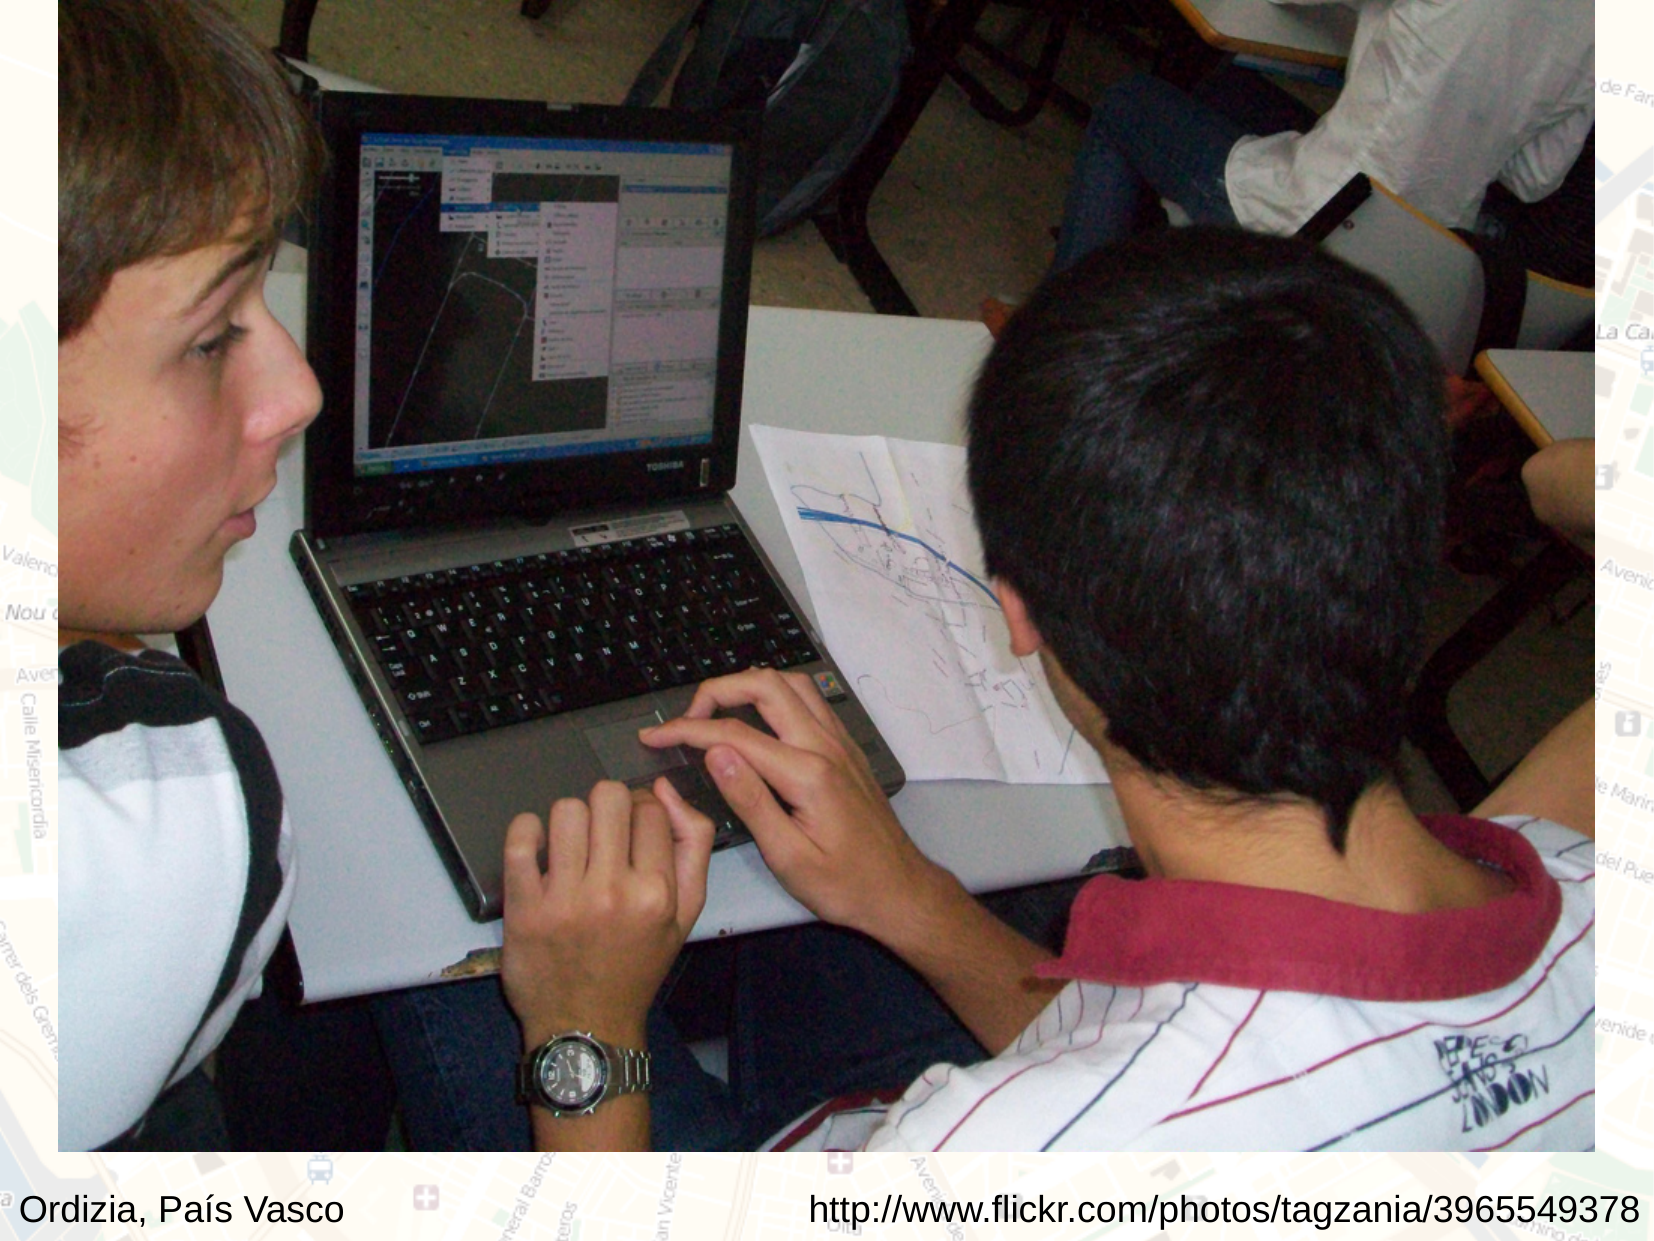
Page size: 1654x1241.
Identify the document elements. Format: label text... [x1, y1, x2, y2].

picture [58, 0, 1595, 1152]
text_box http://www.flickr.com/photos/tagzania/3965549378 [793, 1181, 1654, 1238]
text_box Ordizia, País Vasco [4, 1181, 360, 1238]
